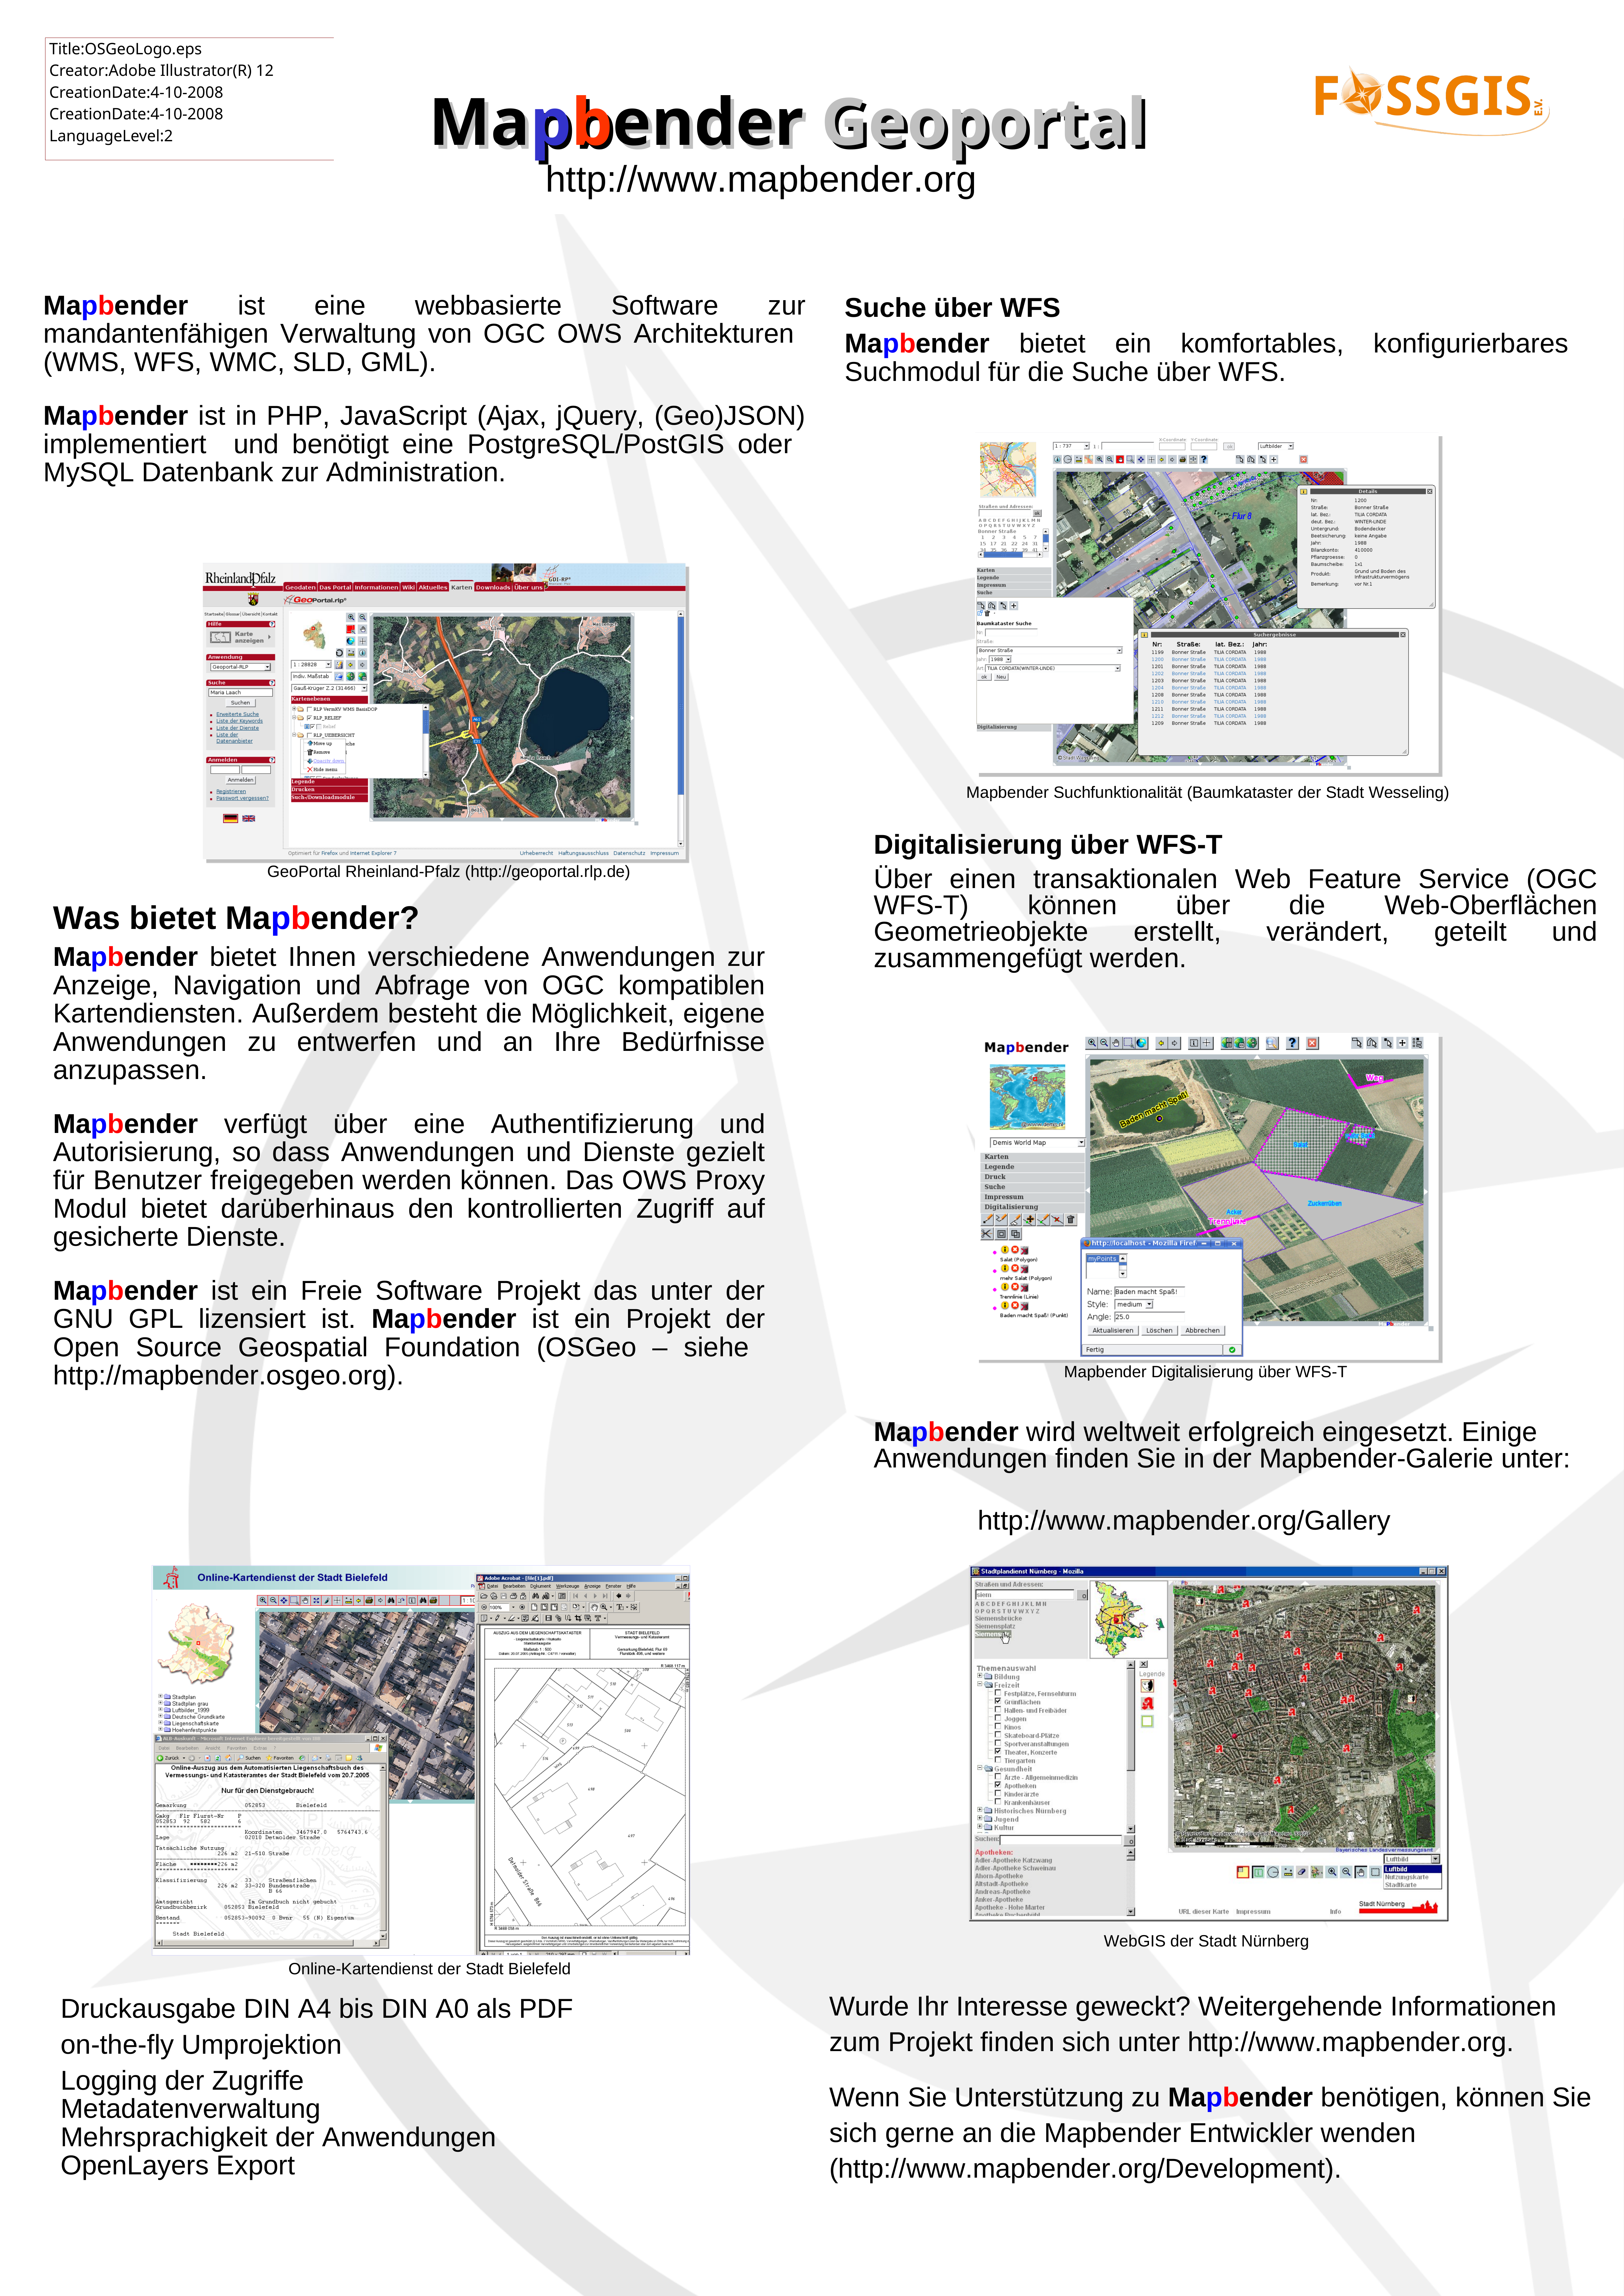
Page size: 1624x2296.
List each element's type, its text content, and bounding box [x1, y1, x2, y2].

text_box Mapbender Geoportal [548, 120, 558, 138]
text_box GeoPortal Rheinland-Pfalz (http://geoportal.rlp.de) [263, 863, 647, 883]
text_box Online-Kartendienst der Stadt Bielefeld [284, 1958, 595, 1980]
text_box Digitalisierung über WFS-T Über einen transaktionalen Web Feature Service (OGC WFS-T) können über die Web-Oberflächen Geometrieobjekte erstellt, verändert, geteilt und zusammengefügt werden. [869, 830, 1603, 975]
text_box Mapbender wird weltweit erfolgreich eingesetzt. Einige Anwendungen finden Sie in der Mapbender-Galerie unter: [869, 1417, 1624, 1476]
text_box Mapbender Geoportal [25, 34, 1551, 167]
text_box Suche über WFS Mapbender bietet ein komfortables, konfigurierbares Suchmodul für die Suche über WFS. [840, 293, 1574, 389]
text_box Was bietet Mapbender? Mapbender bietet Ihnen verschiedene Anwendungen zur Anzeige, Navigation und Abfrage von OGC kompatiblen Kartendiensten. Außerdem besteht die Möglichkeit, eigene Anwendungen zu entwerfen und an Ihre Bedürfnisse anzupassen. Mapbender verfügt über eine Authentifizierung und Autorisierung, so dass Anwendungen und Dienste gezielt für Benutzer freigegeben werden können. Das OWS Proxy Modul bietet darüberhinaus den kontrollierten Zugriff auf gesicherte Dienste. Mapbender ist ein Freie Software Projekt das unter der GNU GPL lizensiert ist. Mapbender ist ein Projekt der Open Source Geospatial Foundation (OSGeo – siehe http://mapbender.osgeo.org). [48, 899, 770, 1393]
text_box Druckausgabe DIN A4 bis DIN A0 als PDF on-the-fly Umprojektion Logging der Zugriffe Metadatenverwaltung Mehrsprachigkeit der Anwendungen OpenLayers Export [48, 1993, 824, 2183]
text_box http://www.mapbender.org [540, 159, 1016, 202]
text_box Mapbender Digitalisierung über WFS-T [1059, 1361, 1574, 1383]
text_box WebGIS der Stadt Nürnberg [1099, 1931, 1526, 1953]
text_box Wurde Ihr Interesse geweckt? Weitergehende Informationen zum Projekt finden sich unter http://www.mapbender.org. Wenn Sie Unterstützung zu Mapbender benötigen, können Sie sich gerne an die Mapbender Entwickler wenden (http://www.mapbender.org/Development). [824, 1983, 1613, 2221]
text_box Mapbender Geoportal [966, 120, 976, 138]
text_box http://www.mapbender.org/Gallery [965, 1506, 1624, 1537]
picture [0, 0, 1624, 2296]
text_box Mapbender ist eine webbasierte Software zur mandantenfähigen Verwaltung von OGC OWS Architekturen (WMS, WFS, WMC, SLD, GML). Mapbender ist in PHP, JavaScript (Ajax, jQuery, (Geo)JSON) implementiert und benötigt eine PostgreSQL/PostGIS oder MySQL Datenbank zur Administration. [39, 289, 811, 546]
text_box Mapbender Suchfunktionalität (Baumkataster der Stadt Wesseling) [961, 782, 1493, 804]
